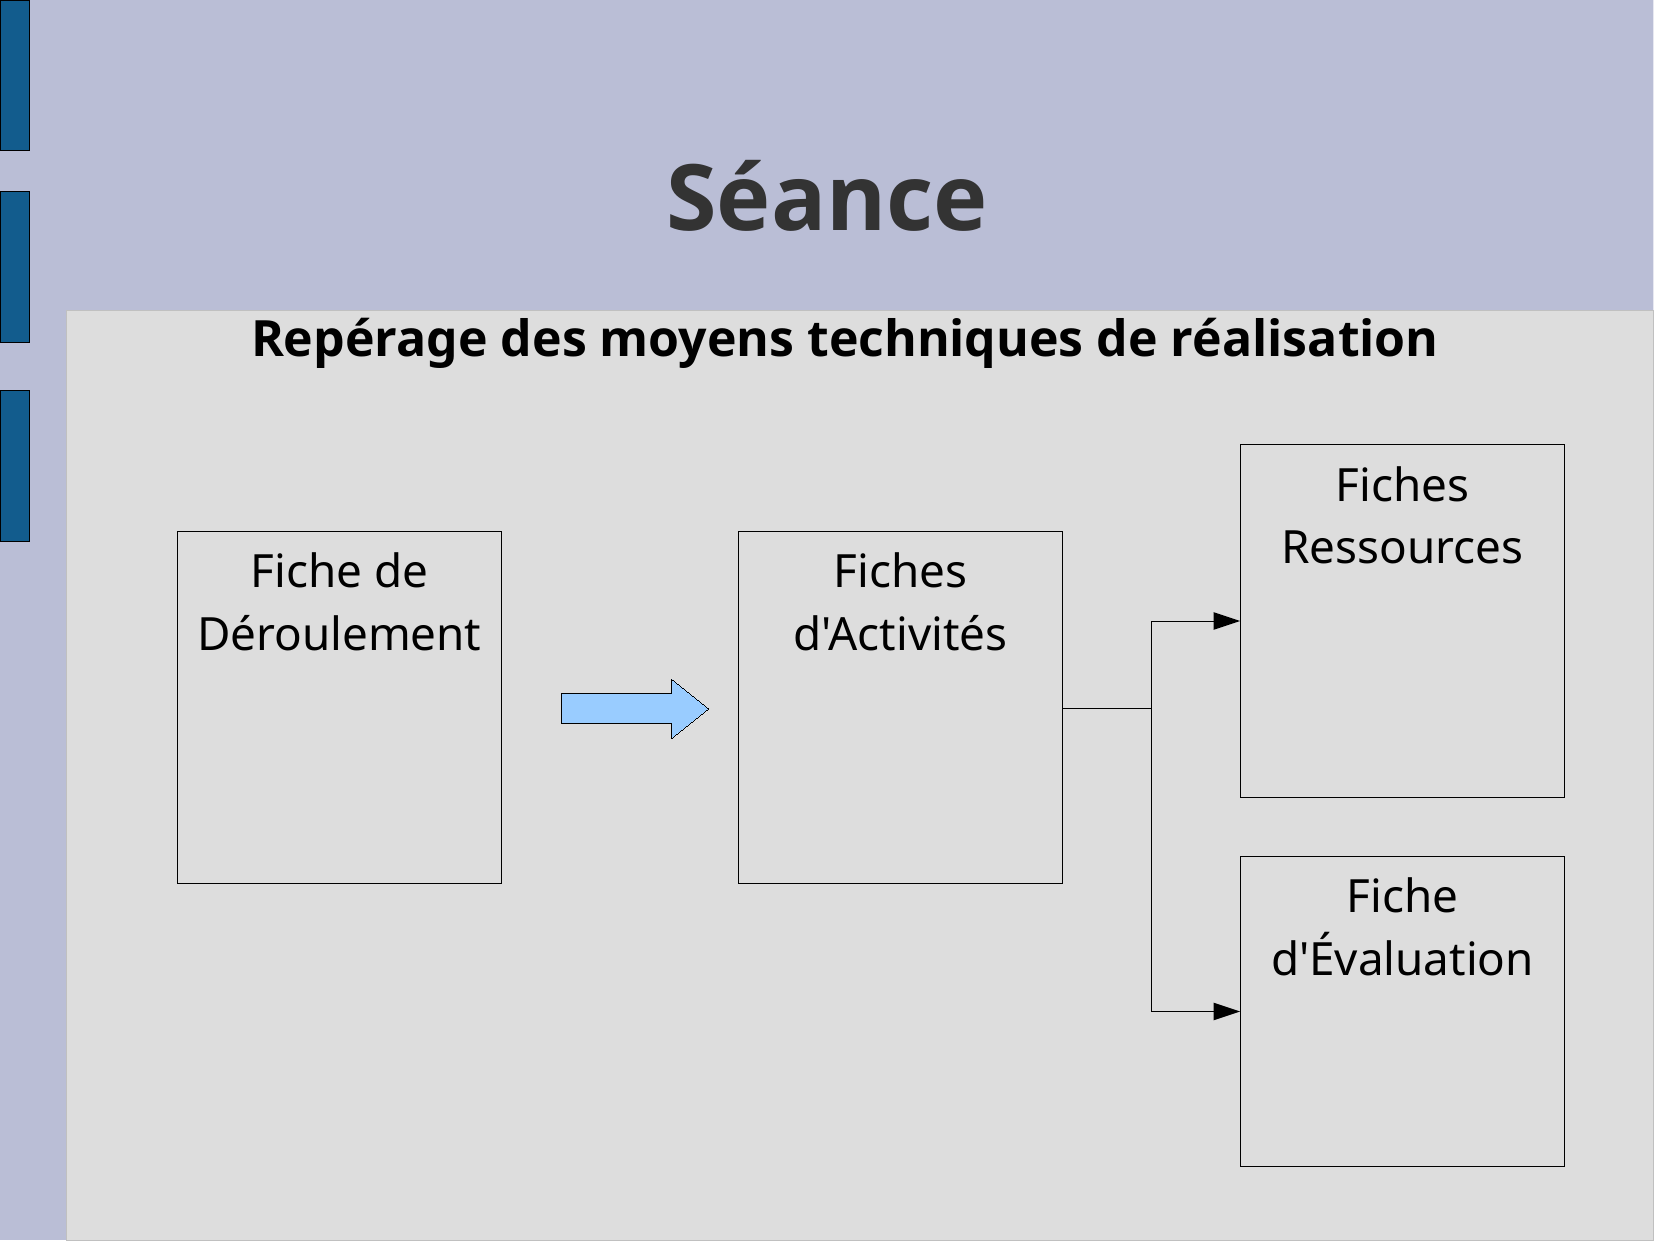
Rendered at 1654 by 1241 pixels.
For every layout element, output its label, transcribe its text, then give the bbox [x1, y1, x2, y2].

text_box Fiche de Déroulement [177, 531, 502, 884]
text_box Fiche d'Évaluation [1240, 856, 1565, 1167]
text_box Repérage des moyens techniques de réalisation [236, 295, 1506, 380]
text_box Fiches Ressources [1240, 444, 1565, 798]
text_box Fiches d'Activités [738, 531, 1063, 884]
text_box [561, 679, 709, 739]
title Séance [121, 98, 1534, 291]
